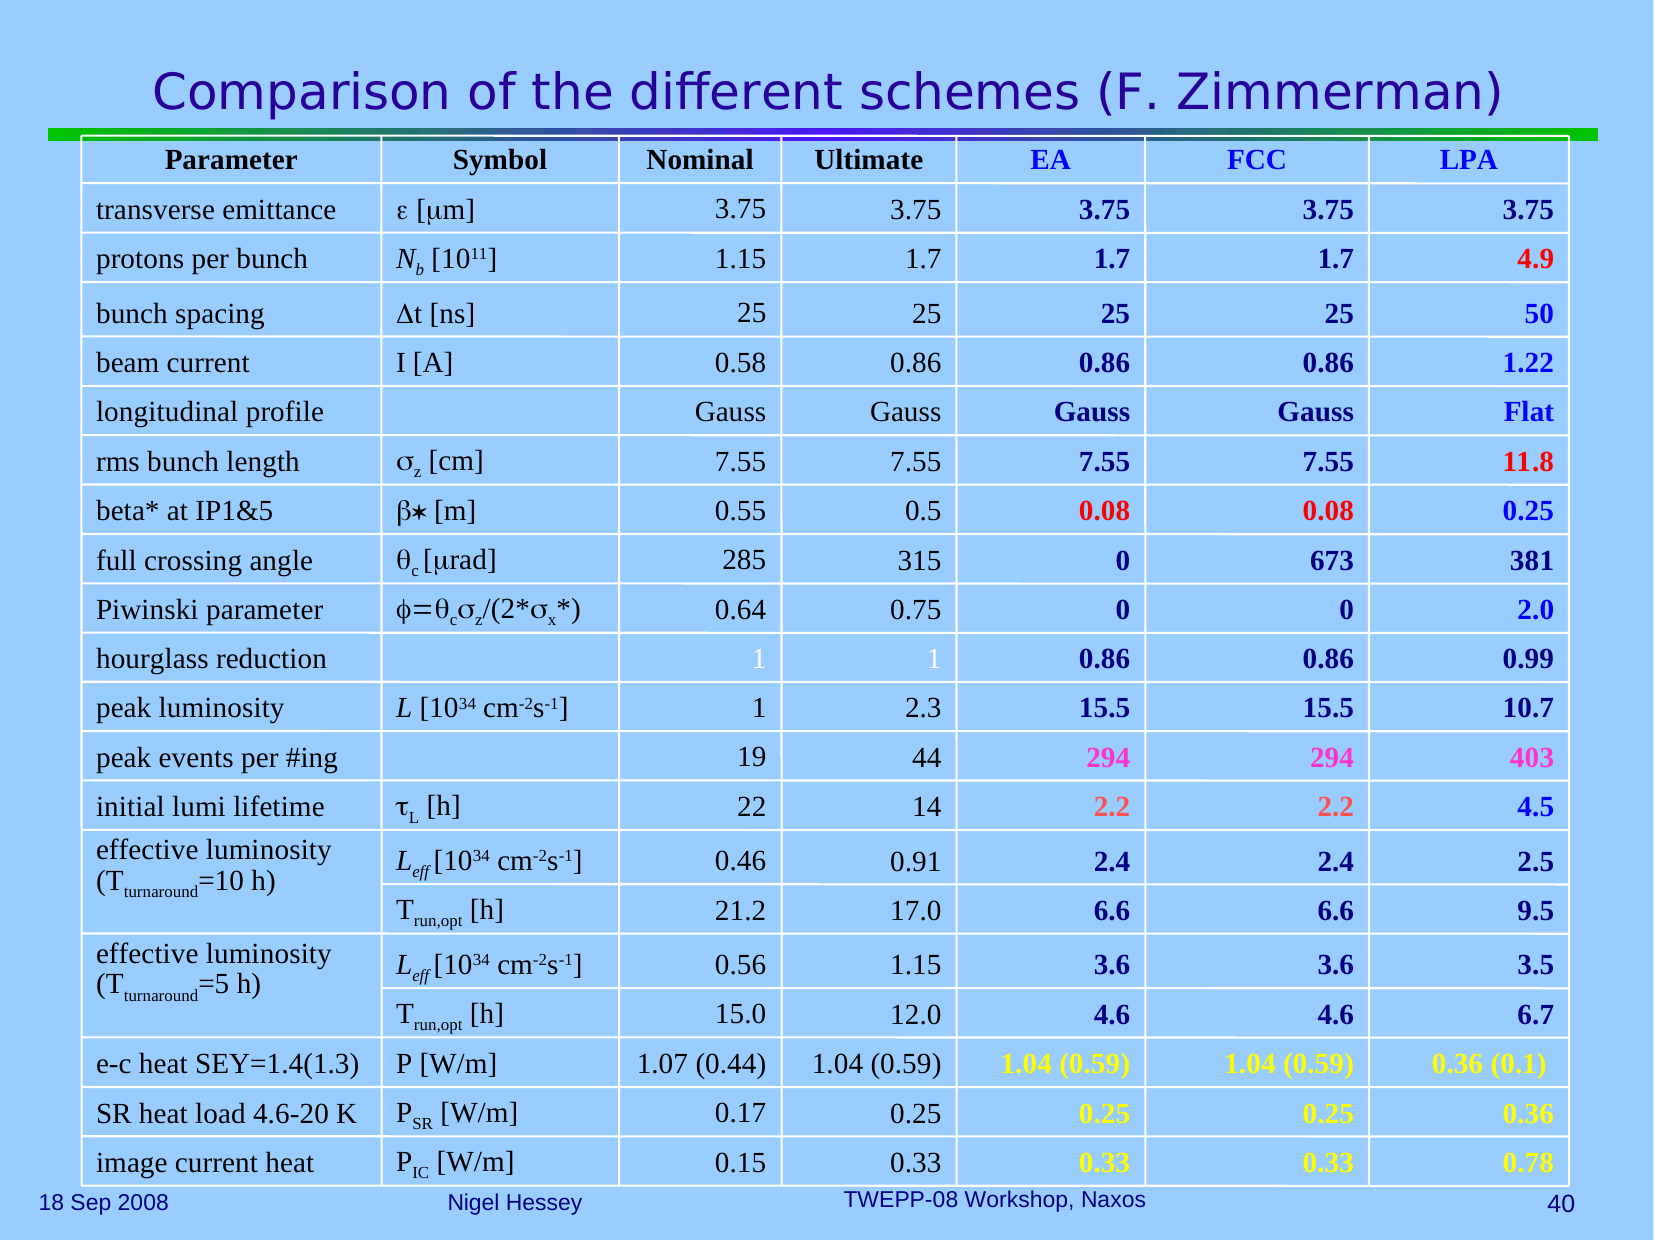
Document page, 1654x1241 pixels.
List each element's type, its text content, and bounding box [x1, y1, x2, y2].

text_box 2.5 [1371, 832, 1568, 883]
text_box 1.7 [783, 234, 955, 281]
text_box 0.46 [621, 832, 780, 883]
text_box  [m] [383, 185, 617, 231]
text_box 10.7 [1371, 683, 1567, 730]
text_box 3.75 [620, 185, 780, 231]
text_box e-c heat SEY=1.4(1.3)‏ [83, 1039, 380, 1085]
text_box 6.7 [1371, 990, 1568, 1036]
text_box FCC [1147, 137, 1367, 182]
text_box 0.17 [621, 1089, 780, 1135]
text_box 0.25 [1371, 486, 1567, 533]
text_box 3.75 [783, 185, 955, 231]
text_box 4.6 [1147, 990, 1368, 1036]
text_box Nominal [620, 137, 780, 182]
text_box 7.55 [783, 437, 955, 483]
text_box 1 [783, 634, 955, 680]
text_box 3.5 [1371, 935, 1568, 987]
text_box cz/(2*x*)‏ [383, 585, 617, 631]
text_box 294 [958, 733, 1144, 779]
text_box Gauss [958, 387, 1144, 434]
text_box Piwinski parameter [83, 585, 380, 631]
text_box 0.78 [1371, 1138, 1568, 1184]
text_box 1.04 (0.59)‏ [958, 1039, 1144, 1086]
text_box 0.55 [621, 486, 780, 533]
text_box beam current [83, 338, 380, 384]
text_box 3.75 [958, 185, 1144, 231]
text_box 4.6 [958, 990, 1144, 1036]
text_box 0.86 [958, 634, 1144, 680]
text_box 1.7 [958, 234, 1144, 281]
picture [48, 128, 95, 141]
text_box Leff [1034 cm-2s-1] [383, 935, 618, 987]
text_box 44 [783, 733, 955, 779]
text_box L [h] [383, 782, 618, 828]
text_box Nb [1011] [383, 234, 617, 281]
text_box 1.15 [783, 935, 955, 987]
text_box P [W/m] [383, 1039, 618, 1086]
text_box 25 [783, 284, 955, 335]
text_box 9.5 [1371, 886, 1568, 932]
text_box SR heat load 4.6-20 K [83, 1089, 380, 1135]
text_box 2.4 [958, 832, 1144, 883]
title Comparison of the different schemes (F. Zimmerman) [95, 37, 1563, 134]
text_box 0.15 [621, 1138, 780, 1184]
text_box 4.5 [1371, 782, 1568, 829]
text_box 4.9 [1370, 234, 1567, 281]
text_box 0.75 [783, 585, 955, 631]
text_box effective luminosity (Tturnaround=5 h)‏ [83, 935, 380, 1036]
text_box t [ns] [383, 284, 617, 335]
text_box Flat [1370, 388, 1567, 434]
text_box 3.6 [1147, 935, 1368, 987]
text_box c [rad] [383, 536, 617, 582]
text_box 25 [1147, 284, 1367, 335]
text_box 0 [1147, 585, 1367, 631]
text_box 7.55 [1147, 437, 1367, 483]
text_box 0.64 [621, 585, 780, 631]
text_box 294 [1147, 733, 1368, 779]
text_box 17.0 [783, 886, 955, 932]
text_box L [1034 cm-2s-1] [383, 683, 617, 730]
text_box 0.5 [783, 486, 955, 533]
text_box 1 [621, 634, 780, 680]
text_box 0.33 [958, 1138, 1144, 1184]
text_box Ultimate [783, 137, 955, 182]
text_box 3.6 [958, 935, 1144, 987]
text_box 0.86 [1147, 634, 1367, 680]
text_box 0.86 [958, 338, 1144, 384]
text_box longitudinal profile [83, 387, 380, 434]
text_box 1.04 (0.59)‏ [783, 1039, 955, 1086]
text_box peak luminosity [83, 683, 380, 730]
text_box 0.86 [1147, 338, 1367, 384]
text_box Gauss [1147, 388, 1367, 434]
text_box bunch spacing [83, 284, 380, 335]
text_box 0.56 [621, 935, 780, 987]
text_box hourglass reduction [83, 634, 380, 680]
text_box 315 [783, 536, 955, 582]
text_box full crossing angle [83, 536, 380, 582]
text_box PSR [W/m] [383, 1089, 618, 1135]
text_box protons per bunch [83, 234, 380, 281]
text_box 1 [621, 683, 780, 730]
text_box 0.25 [1147, 1089, 1368, 1135]
text_box 0.36 [1371, 1089, 1568, 1135]
text_box 1.7 [1147, 234, 1367, 281]
text_box Gauss [783, 387, 955, 434]
text_box  [m] [383, 486, 617, 533]
text_box 7.55 [620, 437, 780, 483]
text_box 15.5 [1147, 683, 1367, 730]
text_box LPA [1370, 137, 1567, 182]
text_box initial lumi lifetime [83, 782, 380, 828]
text_box 0.86 [783, 338, 955, 384]
text_box z [cm] [383, 437, 617, 483]
text_box 11.8 [1370, 437, 1567, 483]
text_box 0.25 [783, 1089, 955, 1135]
text_box 2.0 [1371, 585, 1567, 631]
text_box 0.33 [783, 1138, 955, 1184]
text_box 25 [620, 284, 780, 335]
text_box Trun,opt [h] [383, 886, 618, 932]
text_box 15.5 [958, 683, 1144, 730]
text_box 2.3 [783, 683, 955, 730]
text_box 0.25 [958, 1089, 1144, 1135]
text_box 7.55 [958, 437, 1144, 483]
text_box 673 [1147, 536, 1367, 582]
text_box 285 [621, 536, 780, 582]
text_box I [A] [383, 338, 617, 384]
text_box 0.08 [958, 486, 1144, 533]
text_box 14 [783, 782, 955, 829]
text_box image current heat [83, 1138, 380, 1184]
text_box 0.36 (0.1) [1371, 1039, 1568, 1086]
text_box peak events per #ing [83, 733, 380, 779]
text_box 1.22 [1370, 338, 1567, 385]
text_box 1.04 (0.59)‏ [1147, 1039, 1368, 1086]
text_box 0.91 [783, 832, 955, 883]
text_box 12.0 [783, 990, 955, 1036]
text_box 0 [958, 585, 1144, 631]
text_box rms bunch length [83, 437, 380, 483]
text_box 25 [958, 284, 1144, 335]
text_box 2.2 [1147, 782, 1368, 829]
text_box 0.08 [1147, 486, 1367, 533]
text_box 6.6 [1147, 886, 1368, 932]
text_box Trun,opt [h] [383, 990, 618, 1036]
text_box 50 [1370, 284, 1567, 335]
text_box 381 [1371, 536, 1567, 582]
picture [1563, 128, 1598, 141]
text_box Leff [1034 cm-2s-1] [383, 831, 618, 883]
text_box 0.33 [1147, 1138, 1368, 1184]
text_box 15.0 [621, 990, 780, 1036]
text_box 3.75 [1147, 185, 1367, 231]
text_box Parameter [83, 137, 380, 182]
text_box 0 [958, 536, 1144, 582]
text_box 2.4 [1147, 832, 1368, 883]
text_box beta* at IP1&5 [83, 486, 380, 533]
text_box 0.58 [620, 338, 780, 384]
text_box 3.75 [1370, 185, 1567, 231]
text_box EA [958, 137, 1144, 182]
text_box PIC [W/m] [383, 1138, 618, 1184]
text_box 2.2 [958, 782, 1144, 829]
text_box Gauss [620, 387, 780, 434]
text_box 22 [621, 782, 780, 829]
text_box 403 [1371, 733, 1568, 779]
text_box 1.07 (0.44)‏ [621, 1039, 780, 1086]
text_box 21.2 [621, 886, 780, 932]
text_box transverse emittance [83, 185, 380, 231]
text_box 0.99 [1371, 634, 1567, 680]
text_box effective luminosity (Tturnaround=10 h)‏ [83, 831, 380, 932]
text_box 19 [621, 733, 780, 779]
text_box 1.15 [620, 234, 780, 281]
text_box Symbol [383, 137, 617, 182]
text_box 6.6 [958, 886, 1144, 932]
